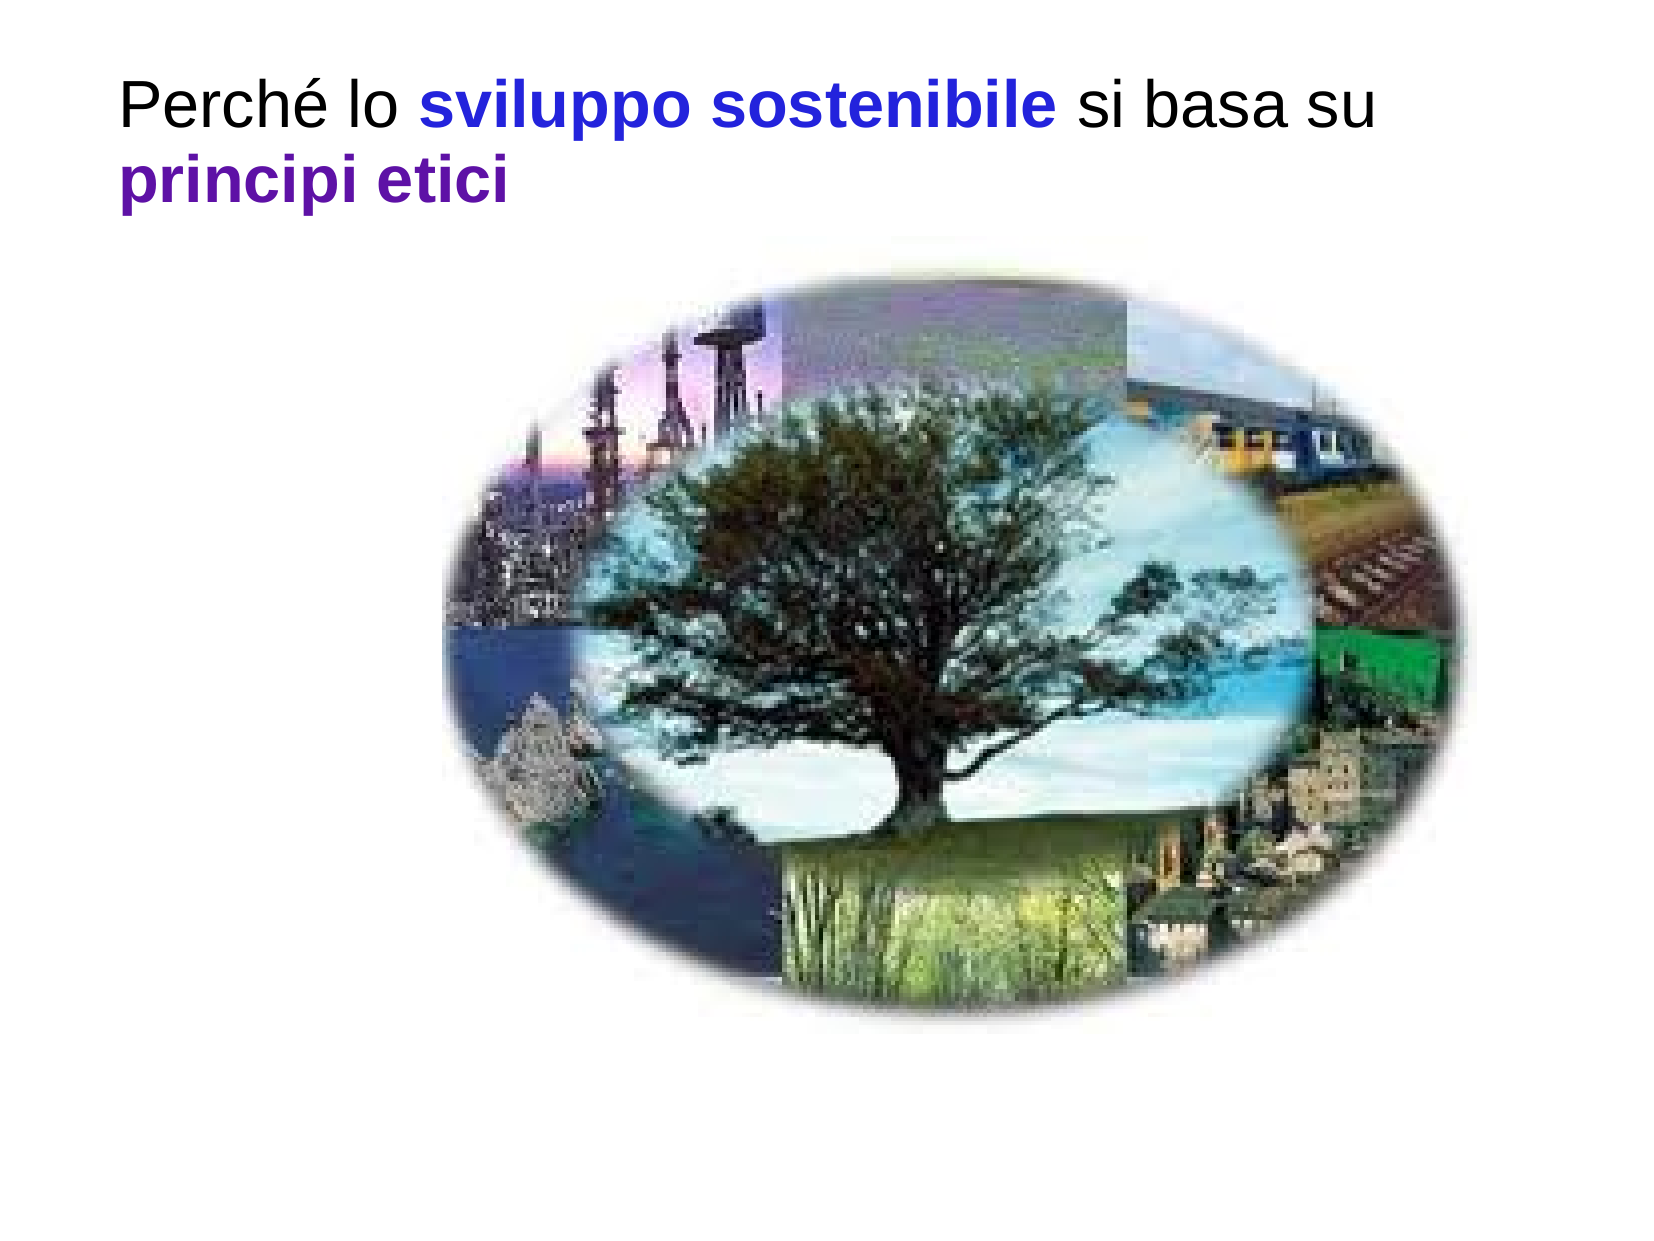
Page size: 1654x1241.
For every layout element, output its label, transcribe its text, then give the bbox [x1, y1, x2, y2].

picture [442, 236, 1477, 1034]
list Perché lo sviluppo sostenibile si basa su principi etici [47, 67, 1536, 886]
